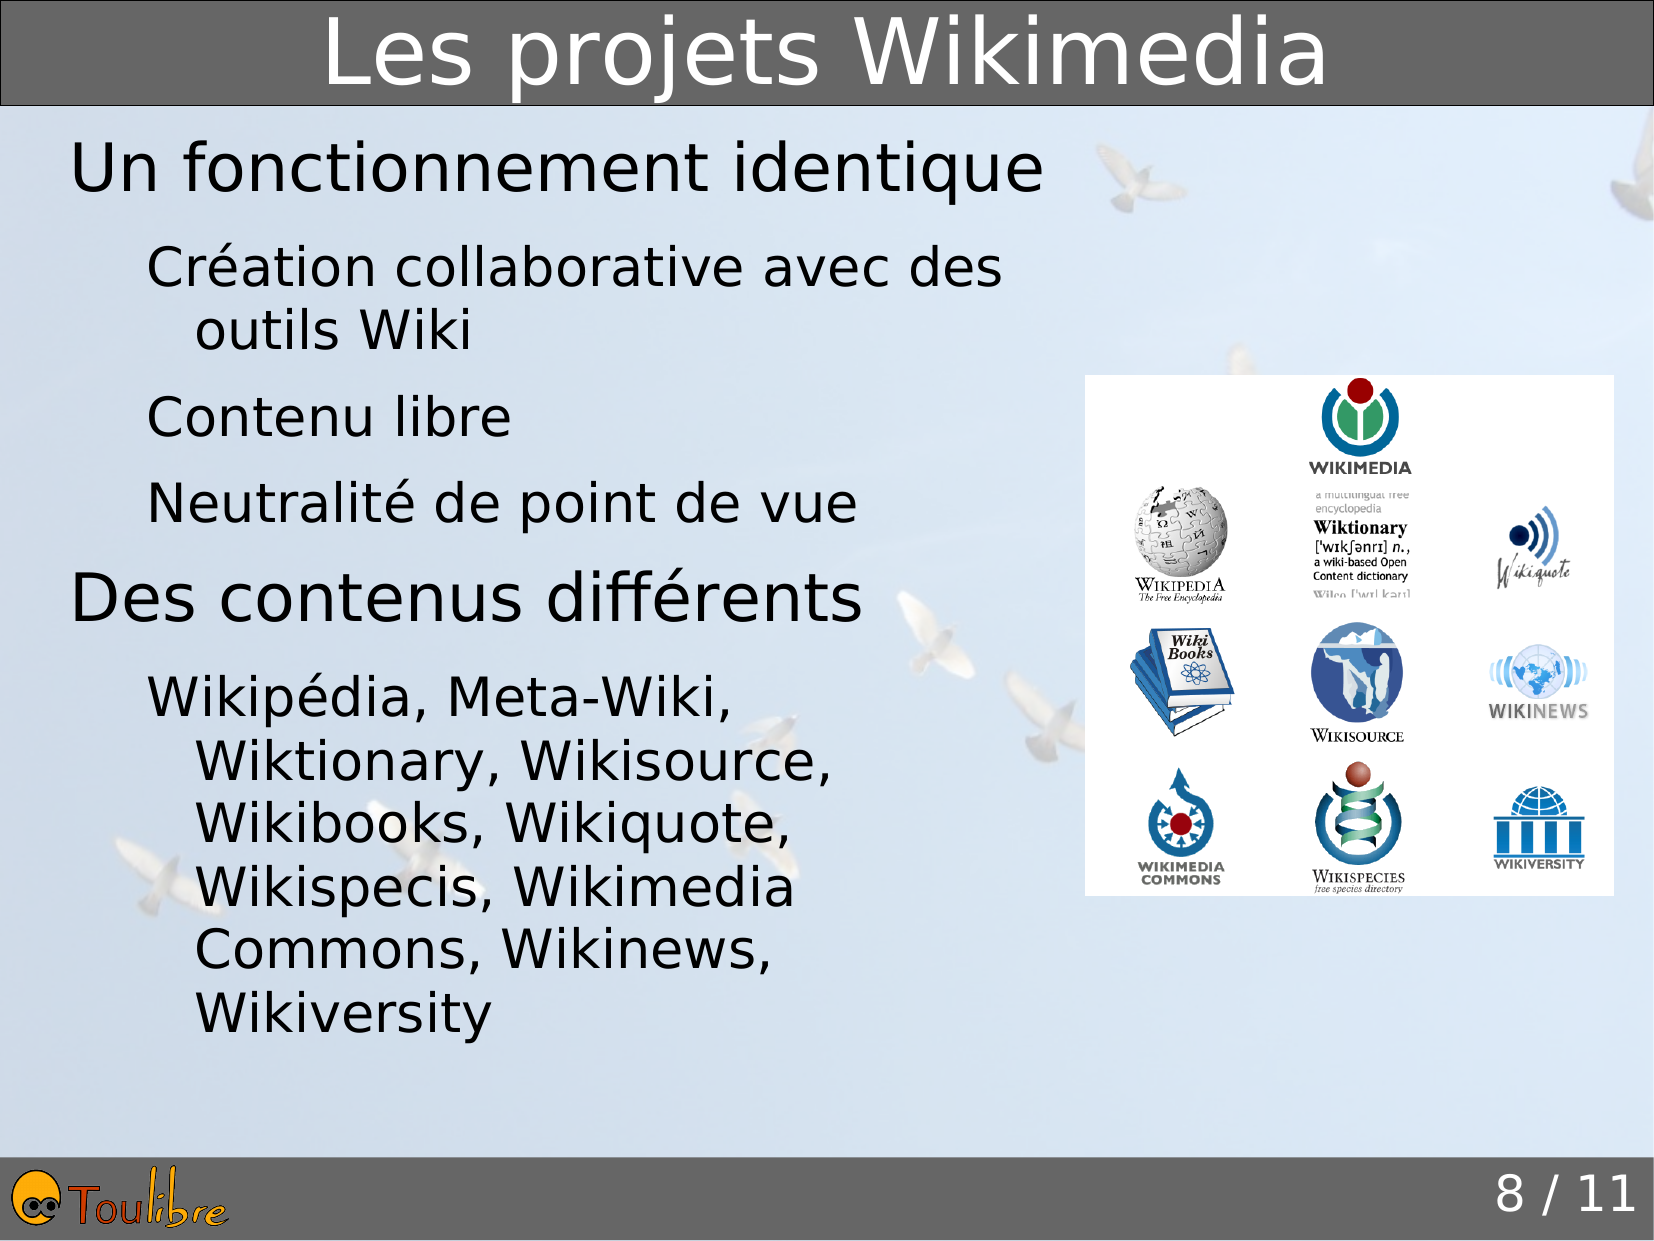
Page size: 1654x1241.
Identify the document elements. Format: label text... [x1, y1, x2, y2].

picture [1085, 375, 1614, 896]
title Les projets Wikimedia [0, 0, 1654, 107]
list Un fonctionnement identique Création collaborative avec des outils Wiki Contenu libre Neutralité de point de vue Des contenus différents Wikipédia, Meta-Wiki, Wiktionary, Wikisource, Wikibooks, Wikiquote, Wikispecis, Wikimedia Commons, Wikinews, Wikiversity [52, 129, 1058, 1123]
picture [11, 1165, 229, 1228]
